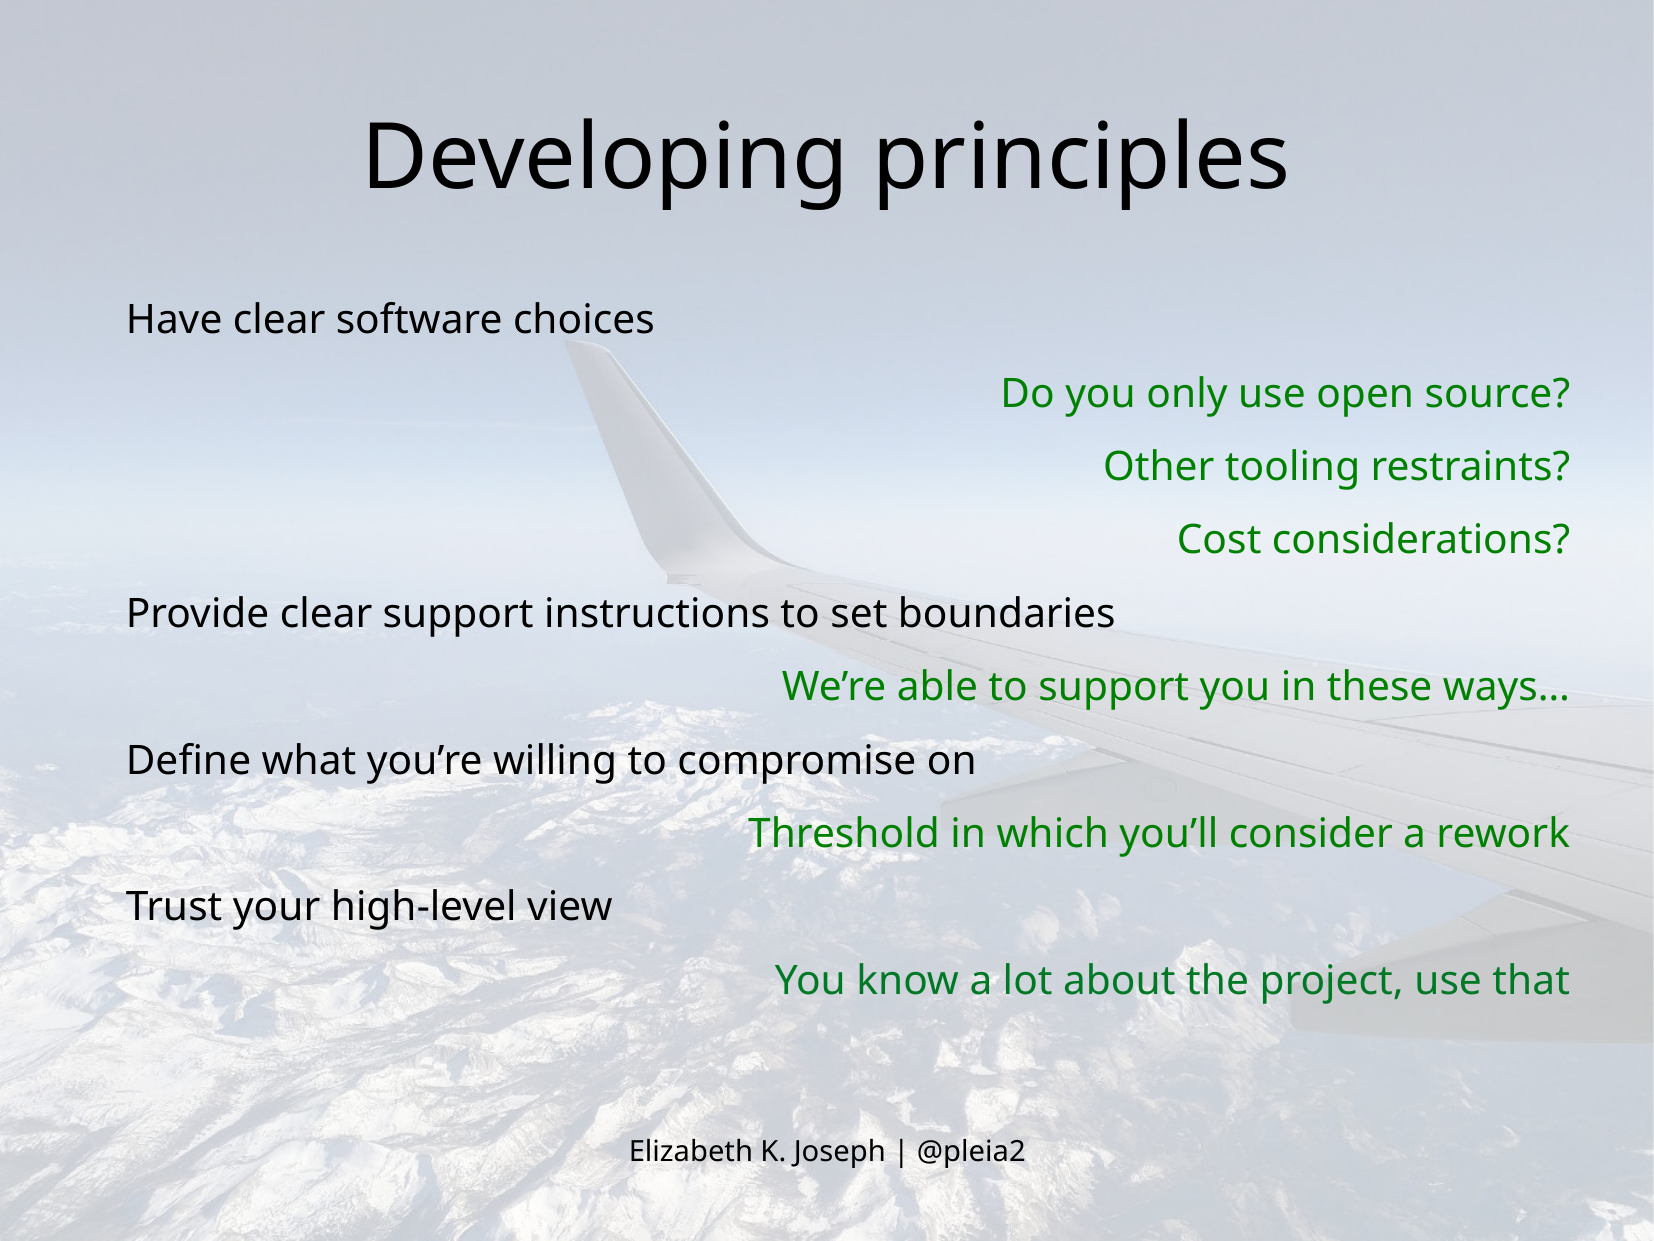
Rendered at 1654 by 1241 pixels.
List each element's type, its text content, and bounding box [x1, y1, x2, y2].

picture [0, 0, 1654, 1241]
title Developing principles [82, 49, 1571, 257]
list Have clear software choices Do you only use open source? Other tooling restraints? Cost considerations? Provide clear support instructions to set boundaries We’re able to support you in these ways… Define what you’re willing to compromise on Threshold in which you’ll consider a rework Trust your high-level view You know a lot about the project, use that [82, 290, 1571, 1010]
